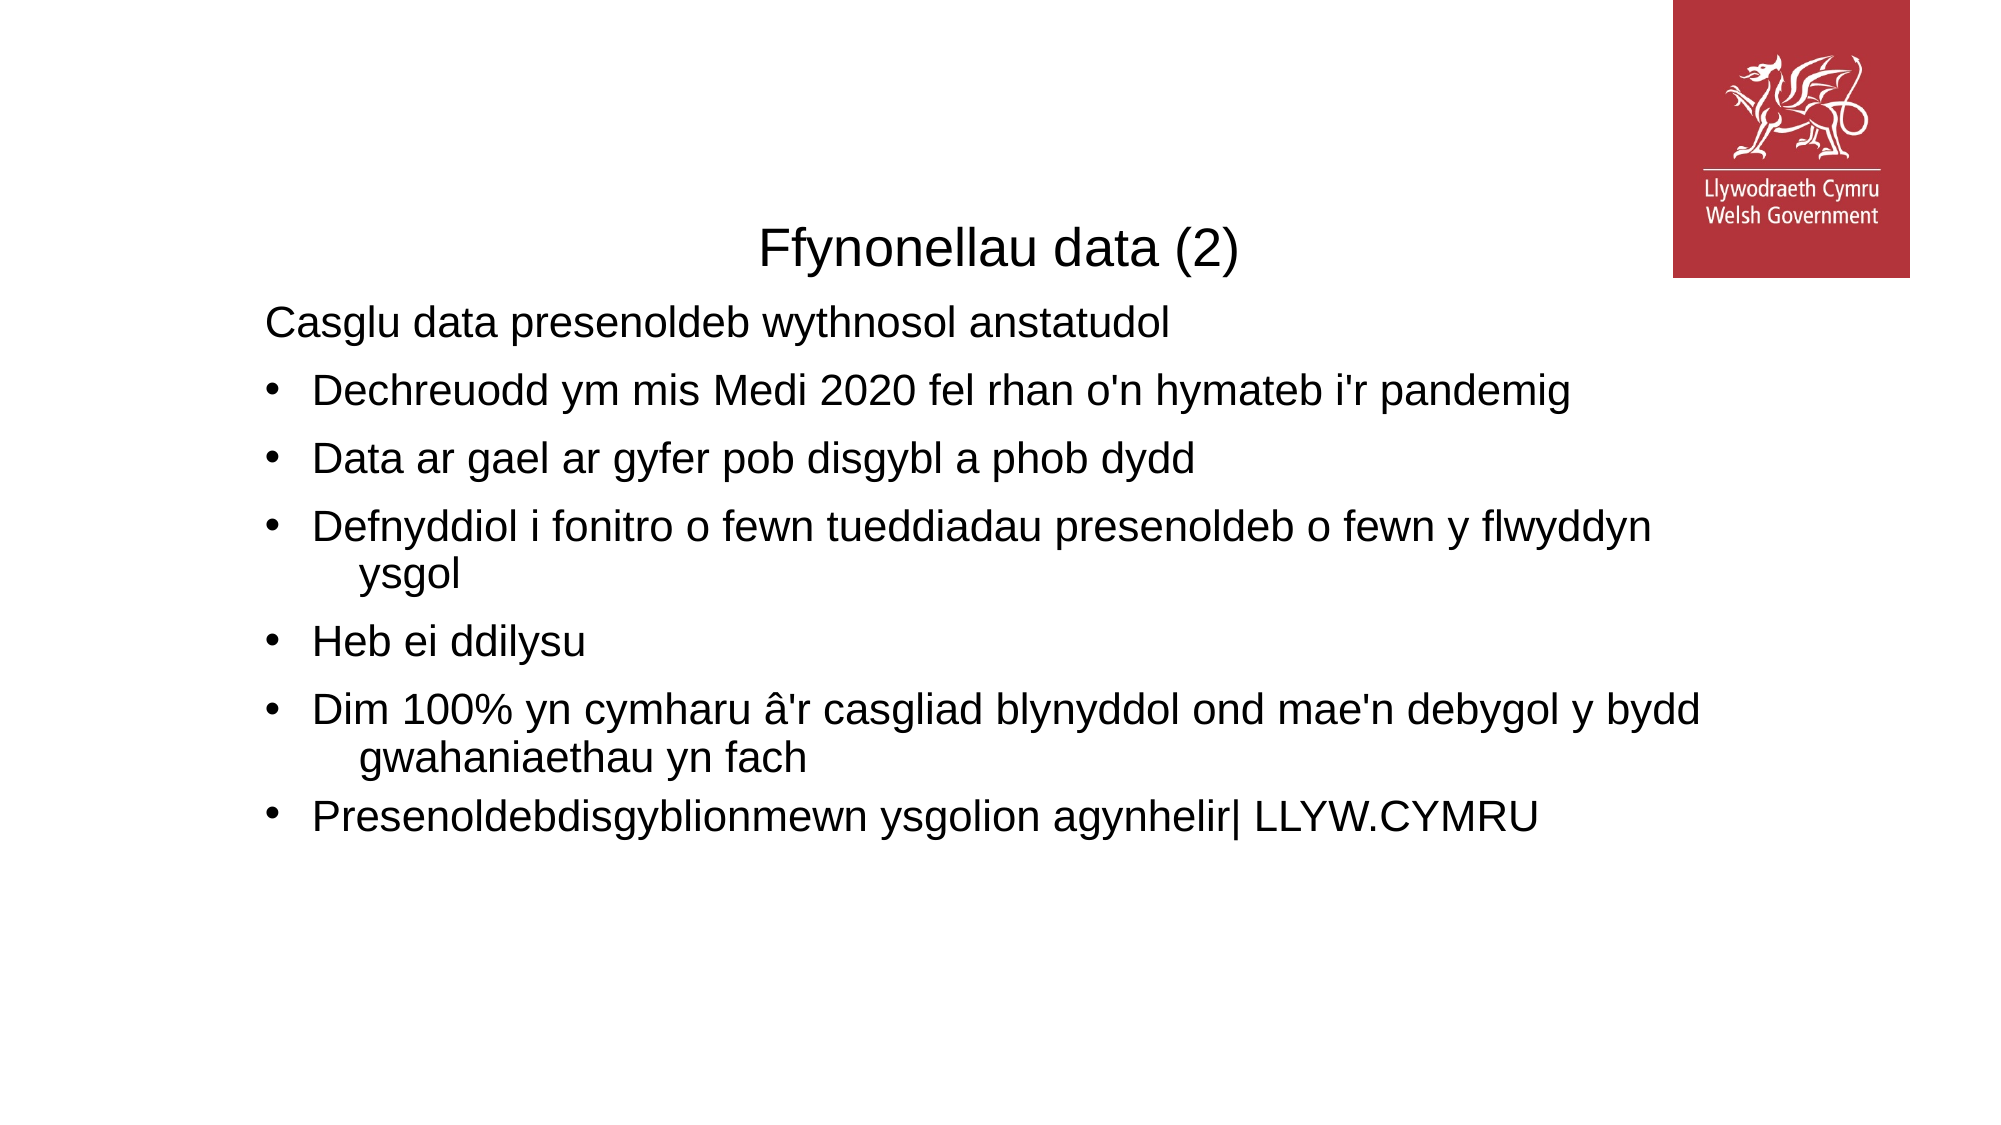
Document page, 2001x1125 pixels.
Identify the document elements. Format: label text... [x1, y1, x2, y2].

subtitle Ffynonellau data (2) Casglu data presenoldeb wythnosol anstatudol Dechreuodd ym mis Medi 2020 fel rhan o'n hymateb i'r pandemig Data ar gael ar gyfer pob disgybl a phob dydd Defnyddiol i fonitro o fewn tueddiadau presenoldeb o fewn y flwyddyn ysgol Heb ei ddilysu Dim 100% yn cymharu â'r casgliad blynyddol ond mae'n debygol y bydd gwahaniaethau yn fach Presenoldeb disgyblion mewn ysgolion a gynhelir | LLYW.CYMRU [249, 212, 1750, 1008]
